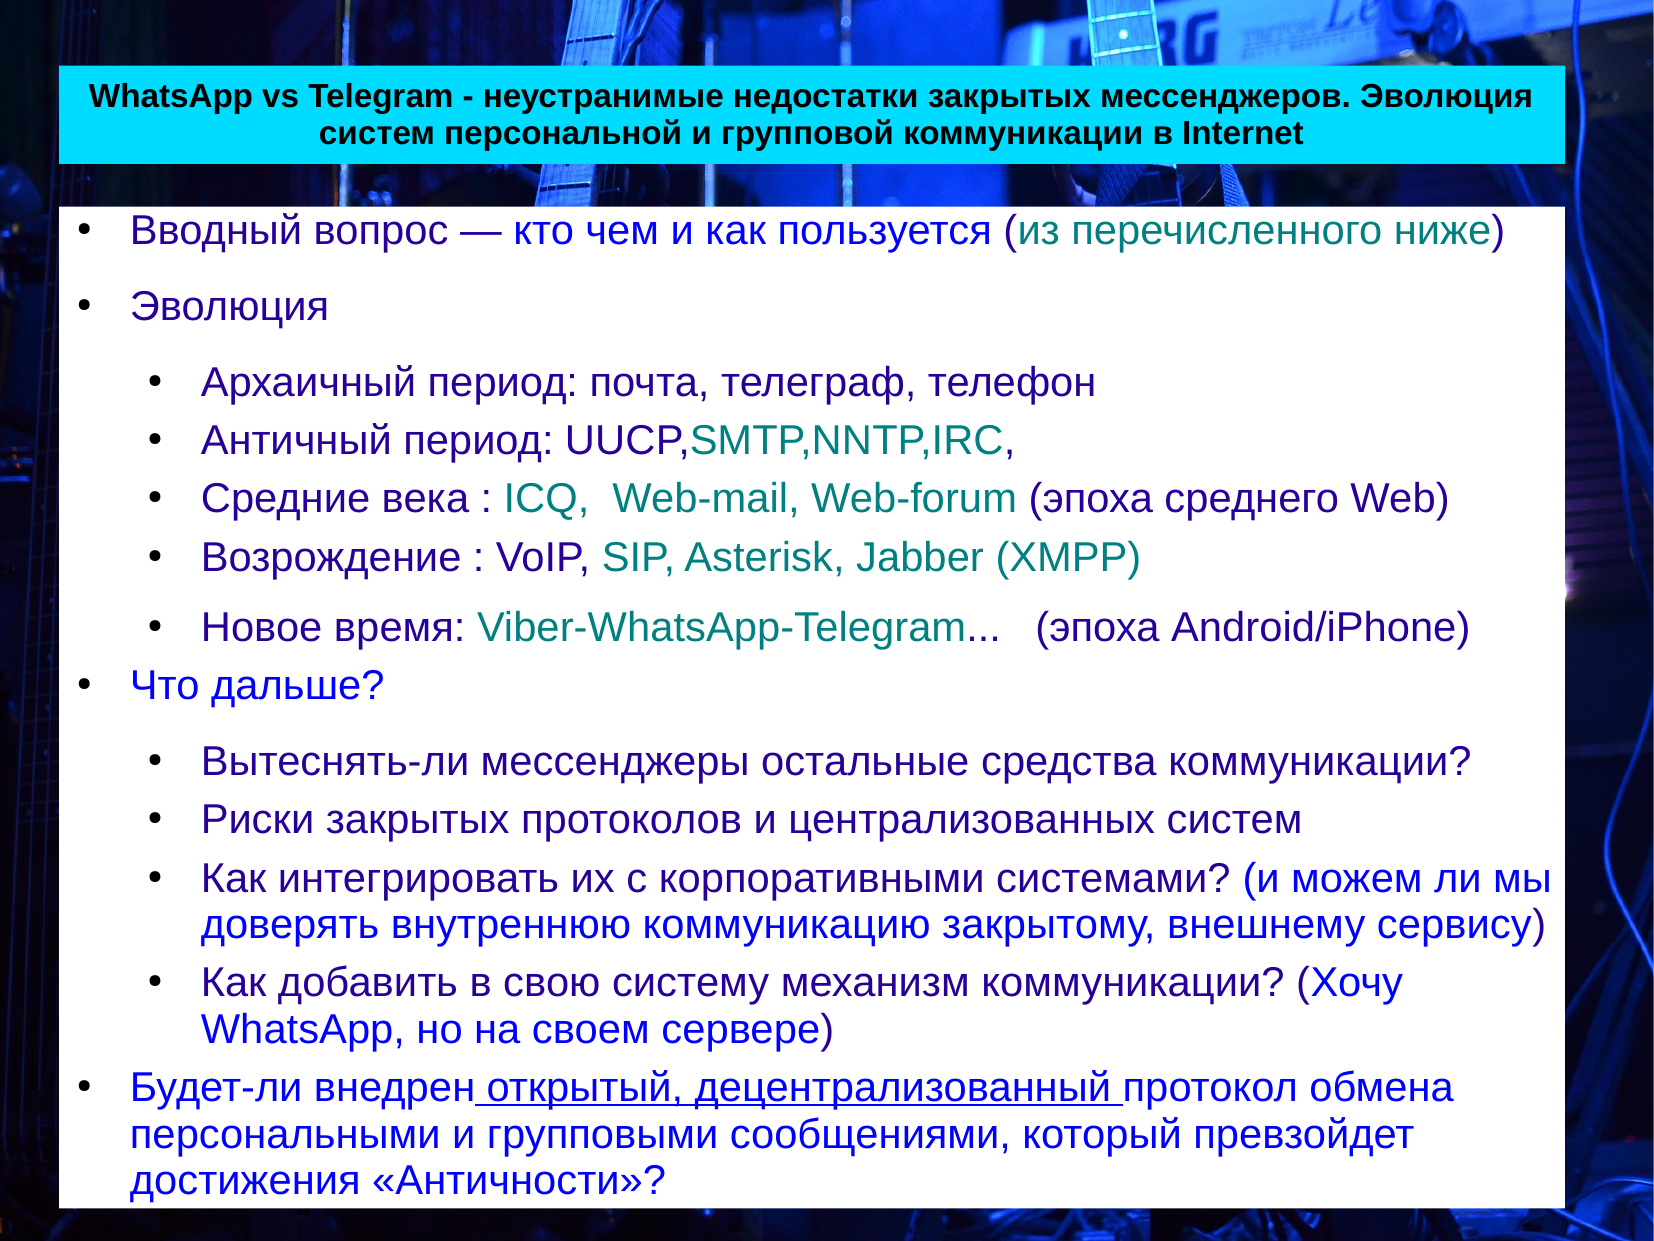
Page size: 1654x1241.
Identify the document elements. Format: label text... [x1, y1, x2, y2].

title WhatsApp vs Telegram - неустранимые недостатки закрытых мессенджеров. Эволюция систем персональной и групповой коммуникации в Internet [59, 65, 1566, 164]
picture [0, 0, 1654, 1241]
list Вводный вопрос — кто чем и как пользуется (из перечисленного ниже) Эволюция Архаичный период: почта, телеграф, телефон Античный период: UUCP,SMTP,NNTP,IRC, Средние века : ICQ, Web-mail, Web-forum (эпоха среднего Web) Возрождение : VoIP, SIP, Asterisk, Jabber (XMPP) Новое время: Viber-WhatsApp-Telegram... (эпоха Android/iPhone) Что дальше? Вытеснять-ли мессенджеры остальные средства коммуникации? Риски закрытых протоколов и централизованных систем Как интегрировать их с корпоративными системами? (и можем ли мы доверять внутреннюю коммуникацию закрытому, внешнему сервису) Как добавить в свою систему механизм коммуникации? (Хочу WhatsApp, но на своем сервере) Будет-ли внедрен открытый, децентрализованный протокол обмена персональными и групповыми сообщениями, который превзойдет достижения «Античности»? [59, 206, 1565, 1209]
